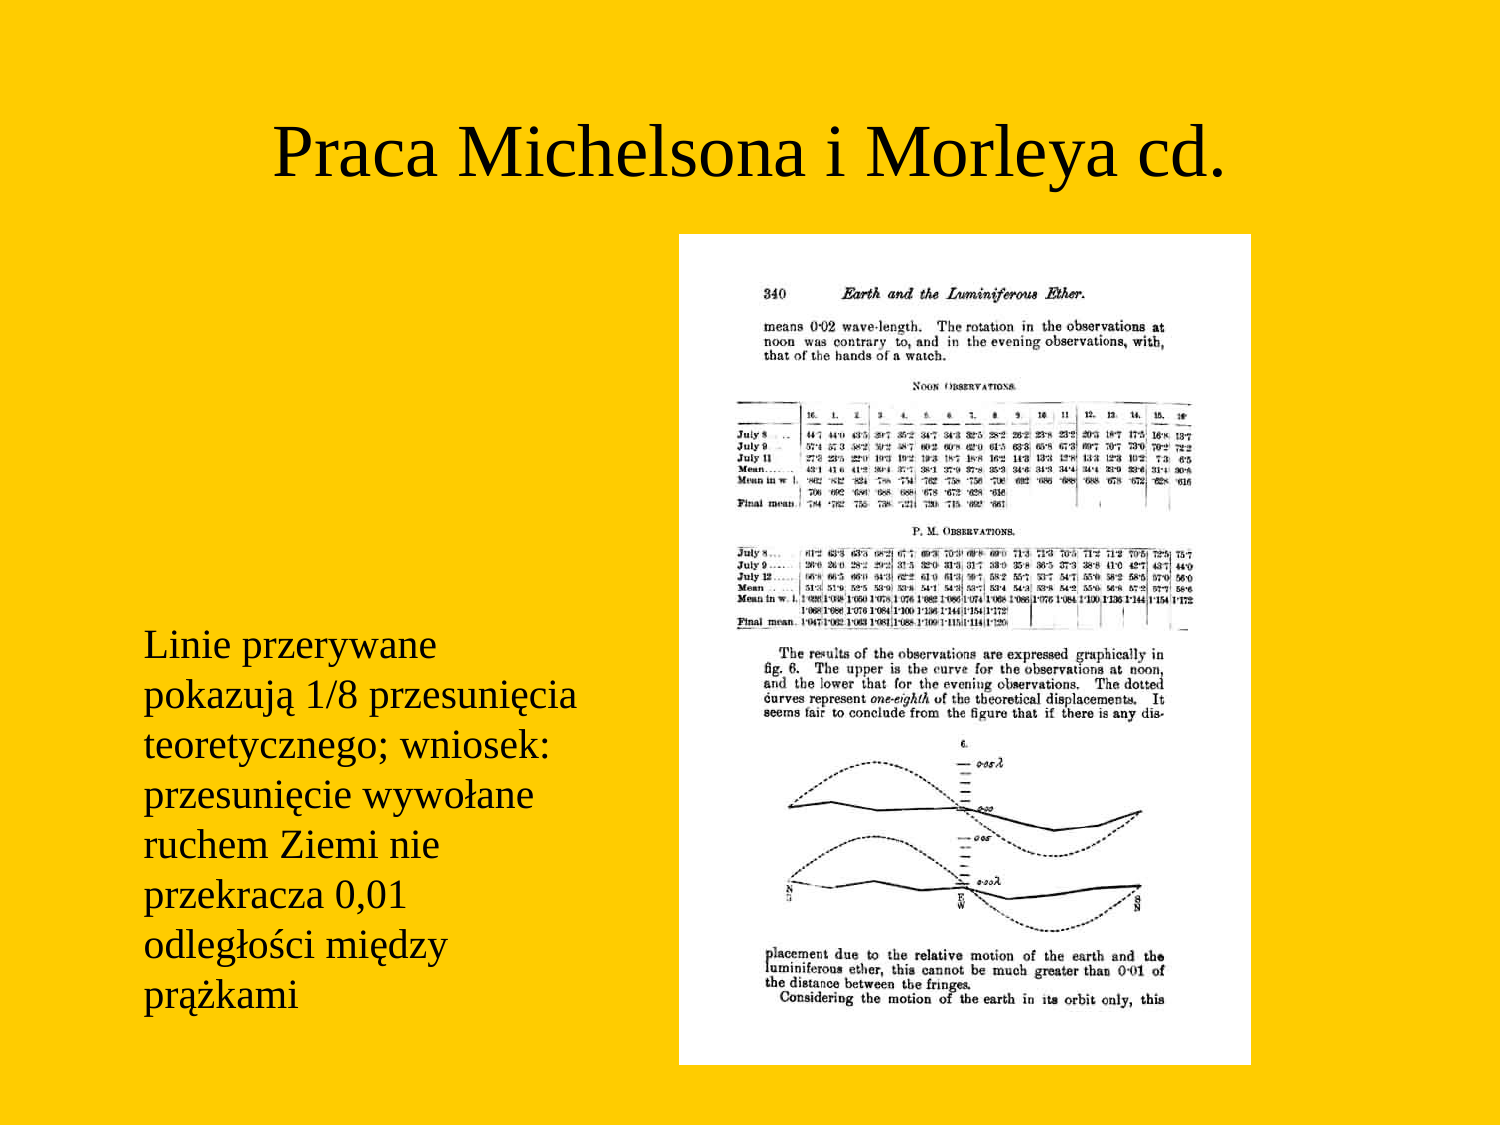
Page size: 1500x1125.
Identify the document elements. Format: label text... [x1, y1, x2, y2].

picture [679, 234, 1251, 1065]
text_box Linie przerywane pokazują 1/8 przesunięcia teoretycznego; wniosek: przesunięcie wywołane ruchem Ziemi nie przekracza 0,01 odległości między prążkami [128, 609, 598, 1025]
title Praca Michelsona i Morleya cd. [112, 70, 1388, 223]
